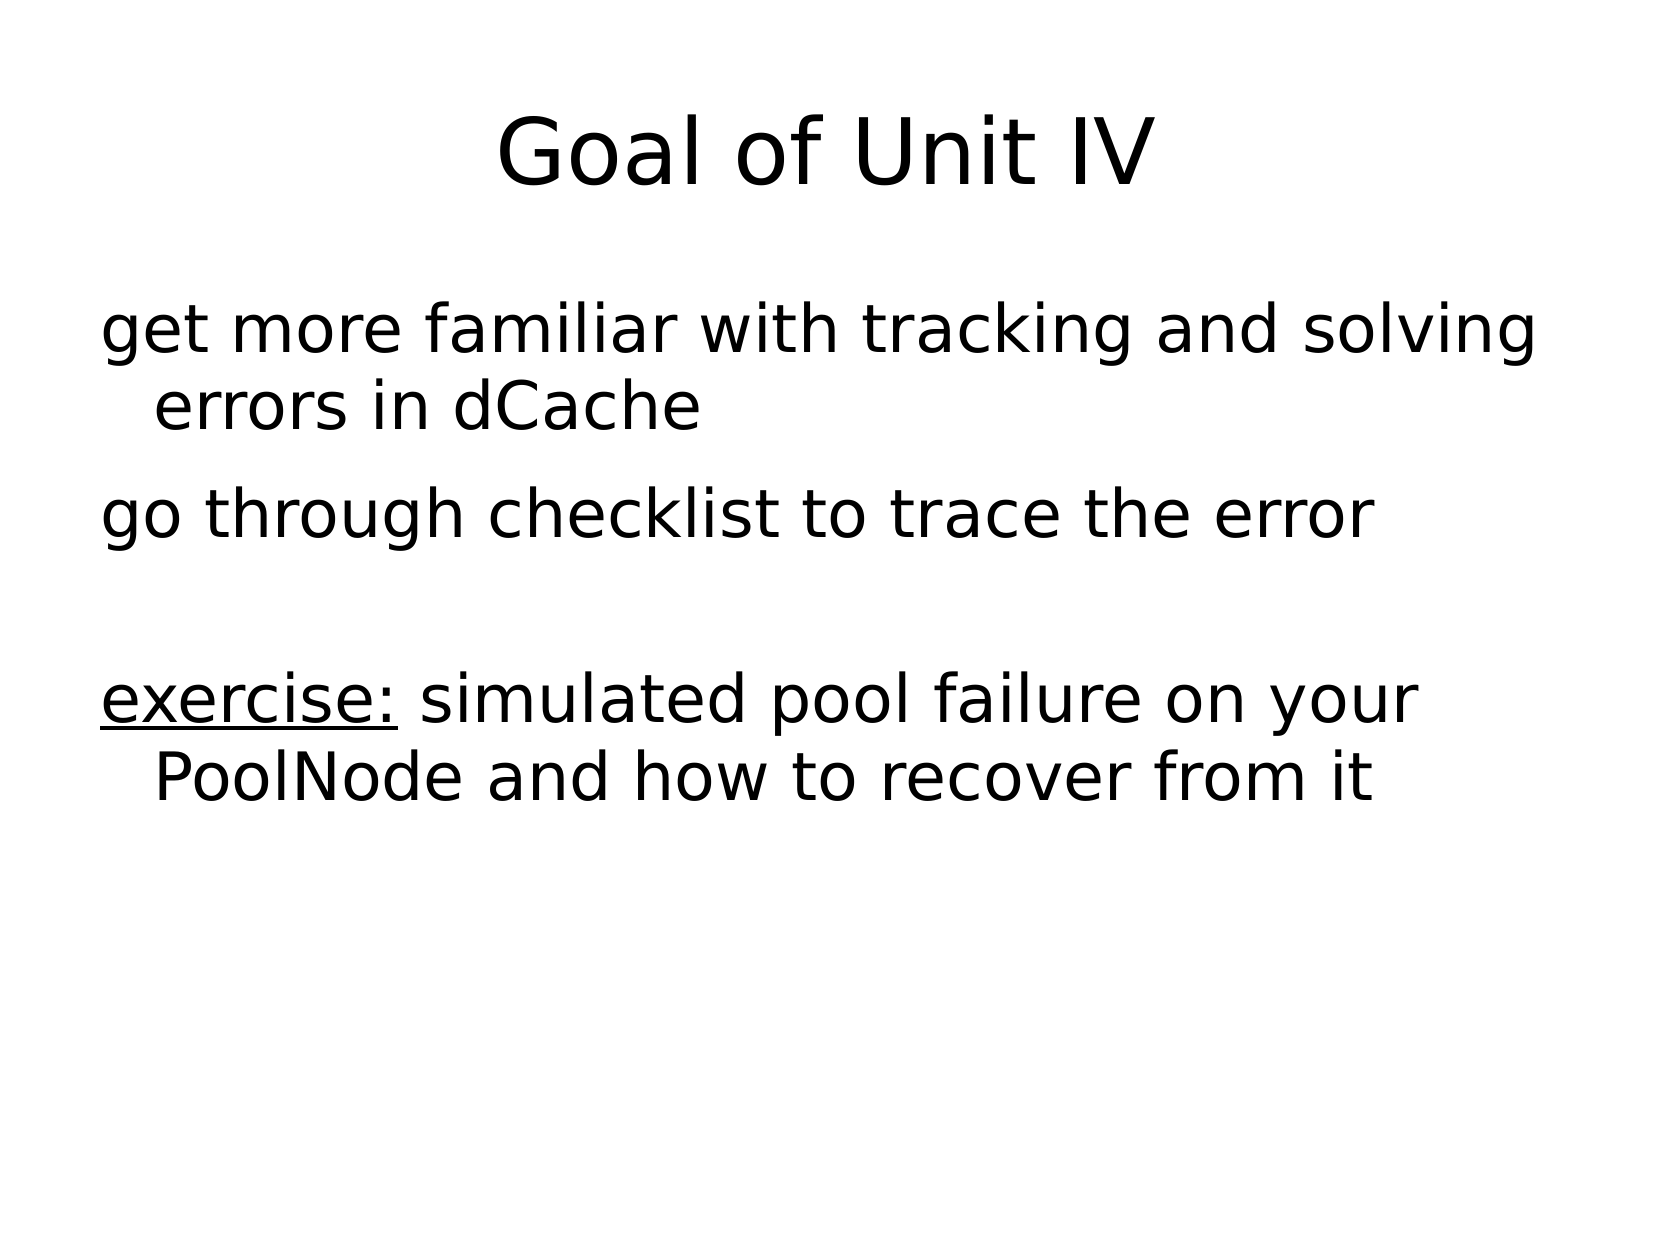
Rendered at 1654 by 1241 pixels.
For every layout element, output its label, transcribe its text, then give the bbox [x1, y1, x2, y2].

title Goal of Unit IV [82, 56, 1571, 250]
list get more familiar with tracking and solving errors in dCache go through checklist to trace the error exercise: simulated pool failure on your PoolNode and how to recover from it [82, 290, 1571, 1094]
